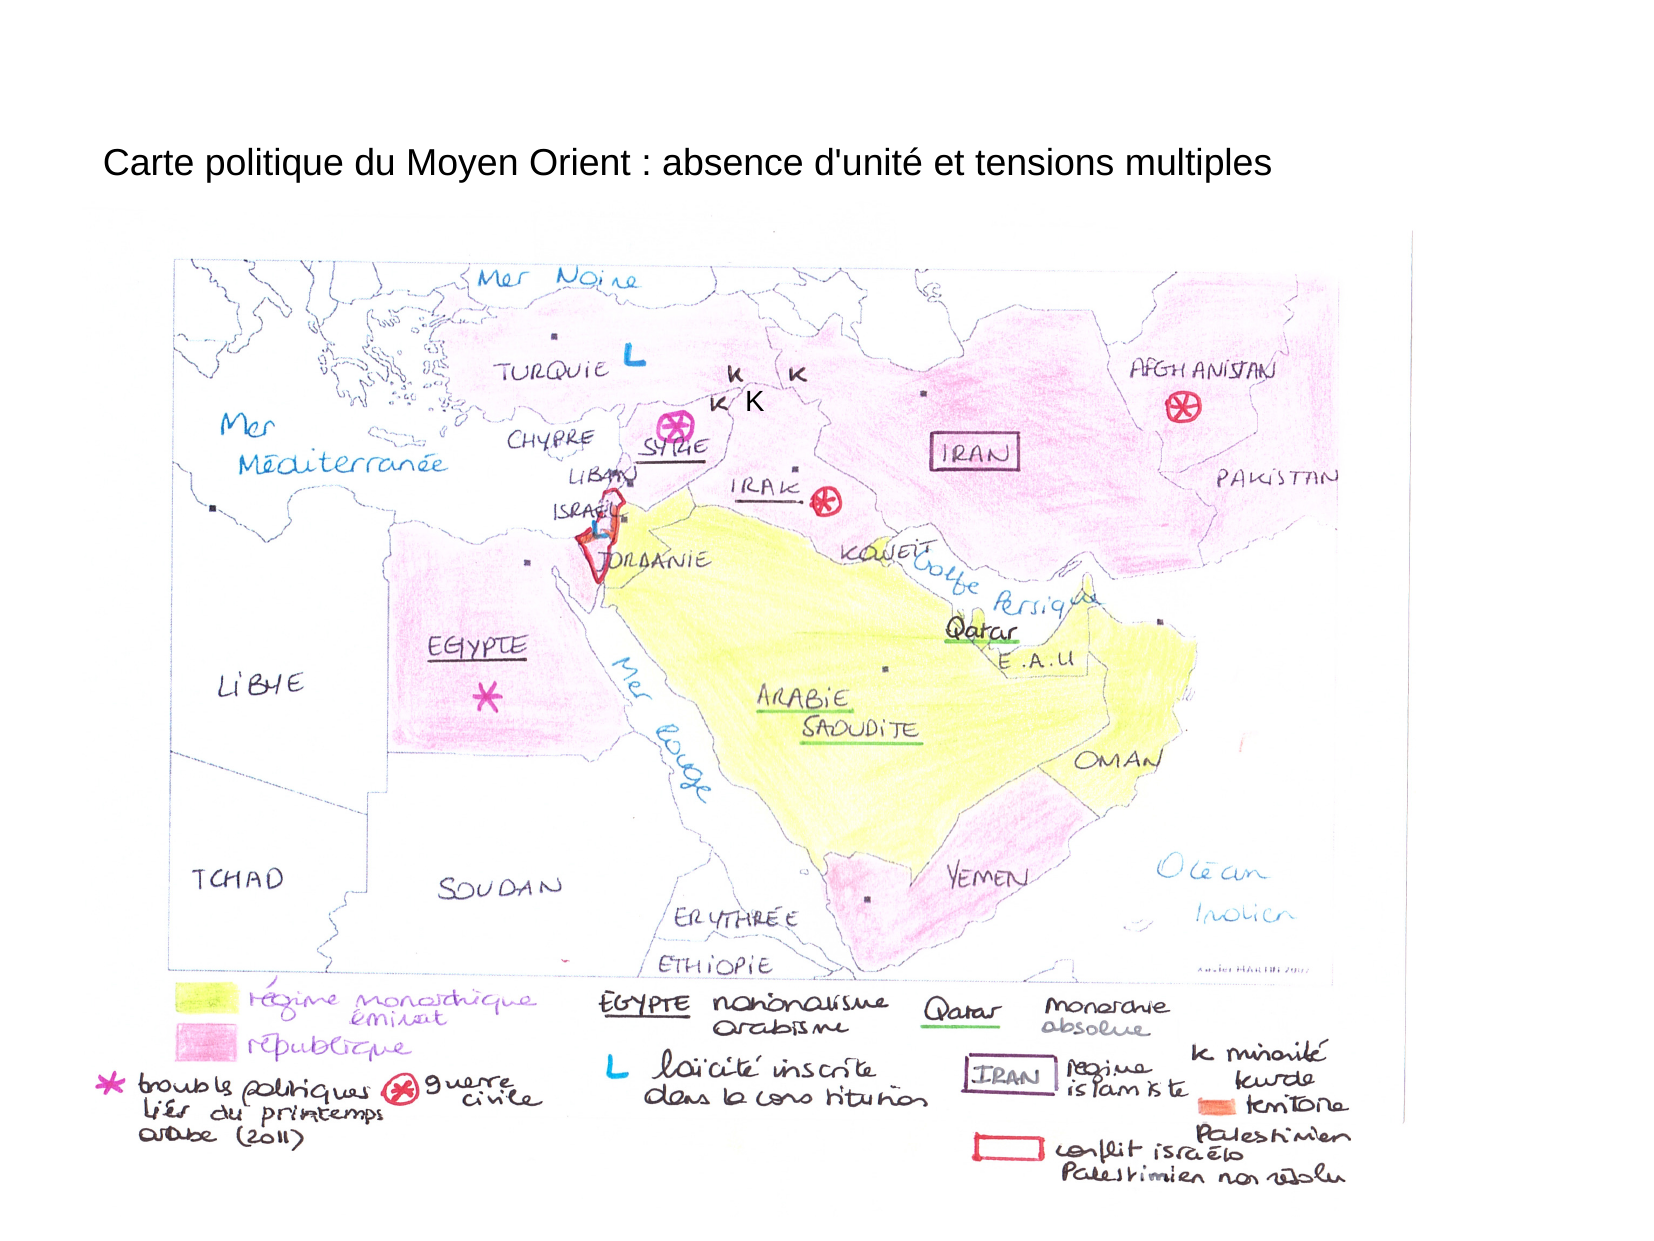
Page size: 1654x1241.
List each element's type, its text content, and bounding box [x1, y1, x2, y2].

text_box K [730, 377, 780, 426]
text_box Carte politique du Moyen Orient : absence d'unité et tensions multiples [88, 134, 1288, 192]
picture [82, 200, 1418, 1217]
